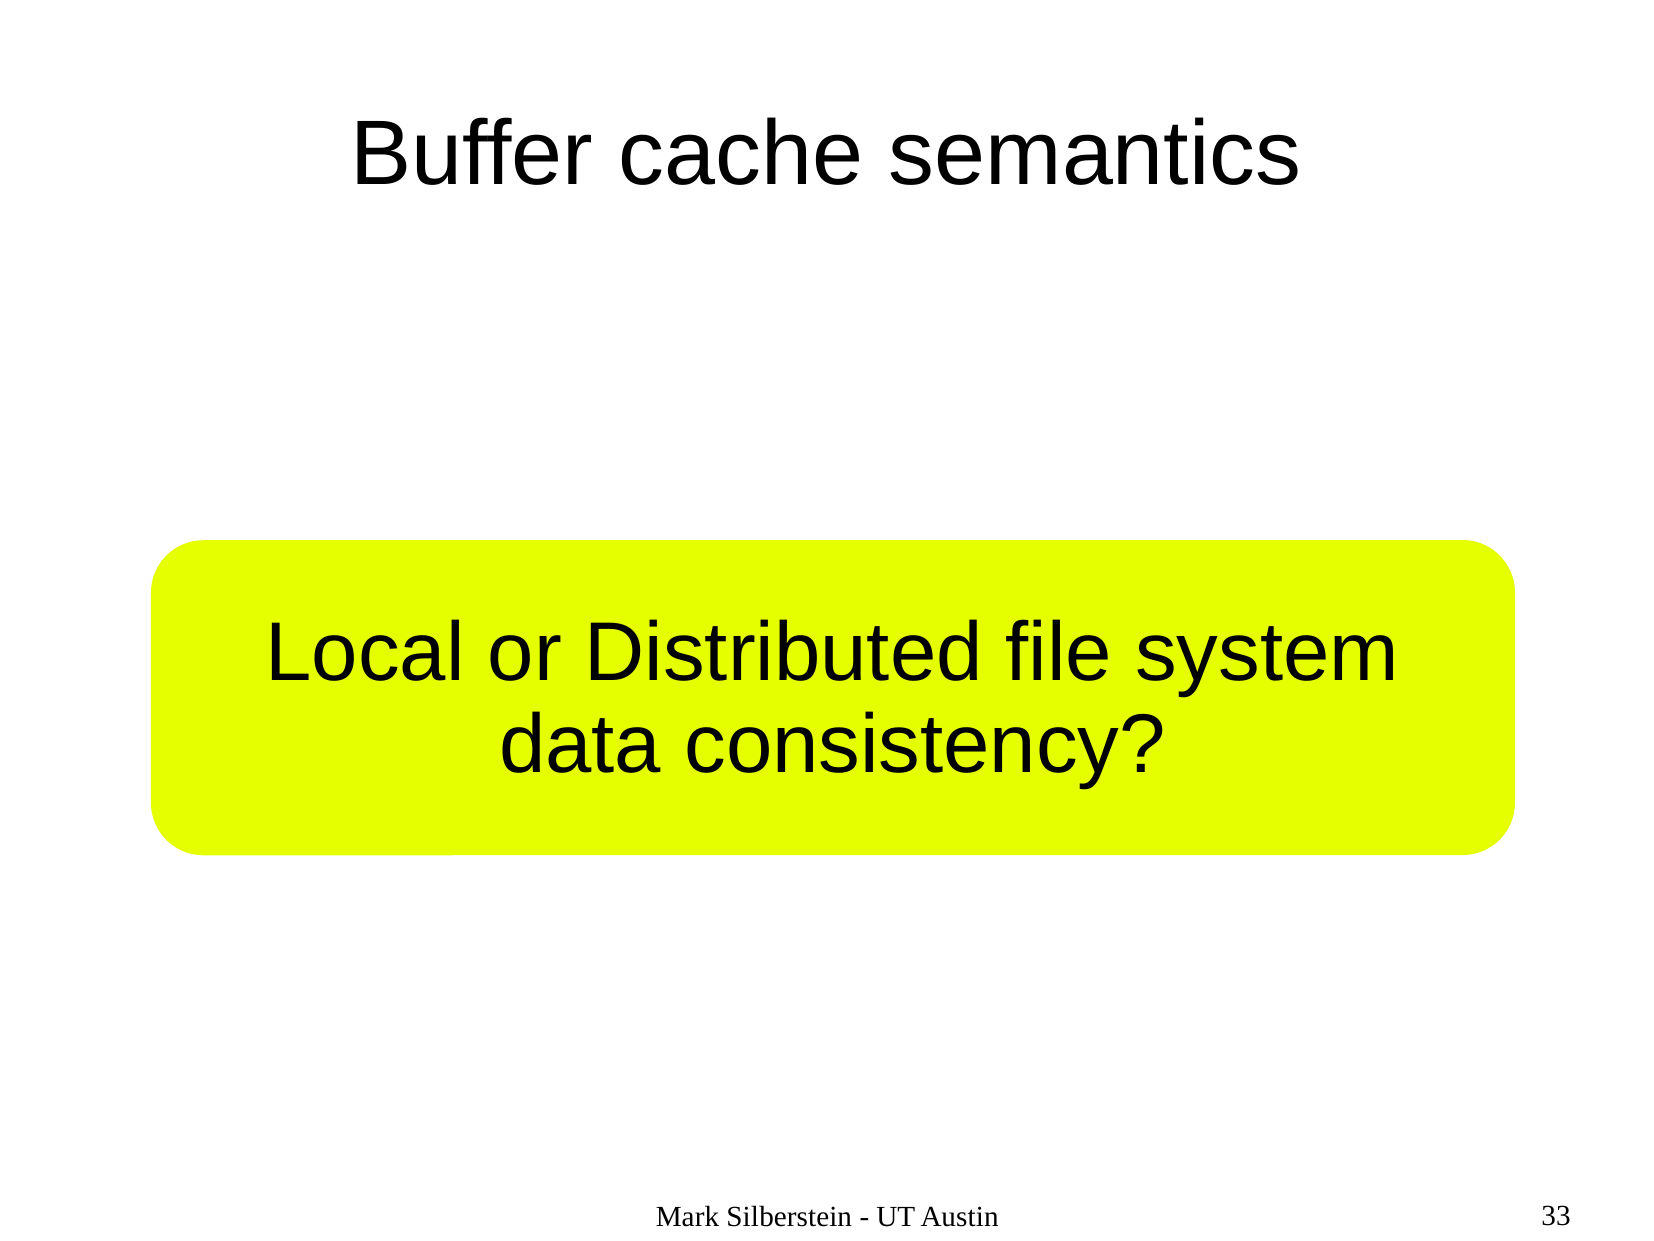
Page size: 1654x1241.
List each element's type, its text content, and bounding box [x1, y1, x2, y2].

text_box Local or Distributed file system data consistency? [150, 540, 1516, 856]
title Buffer cache semantics [82, 49, 1571, 257]
